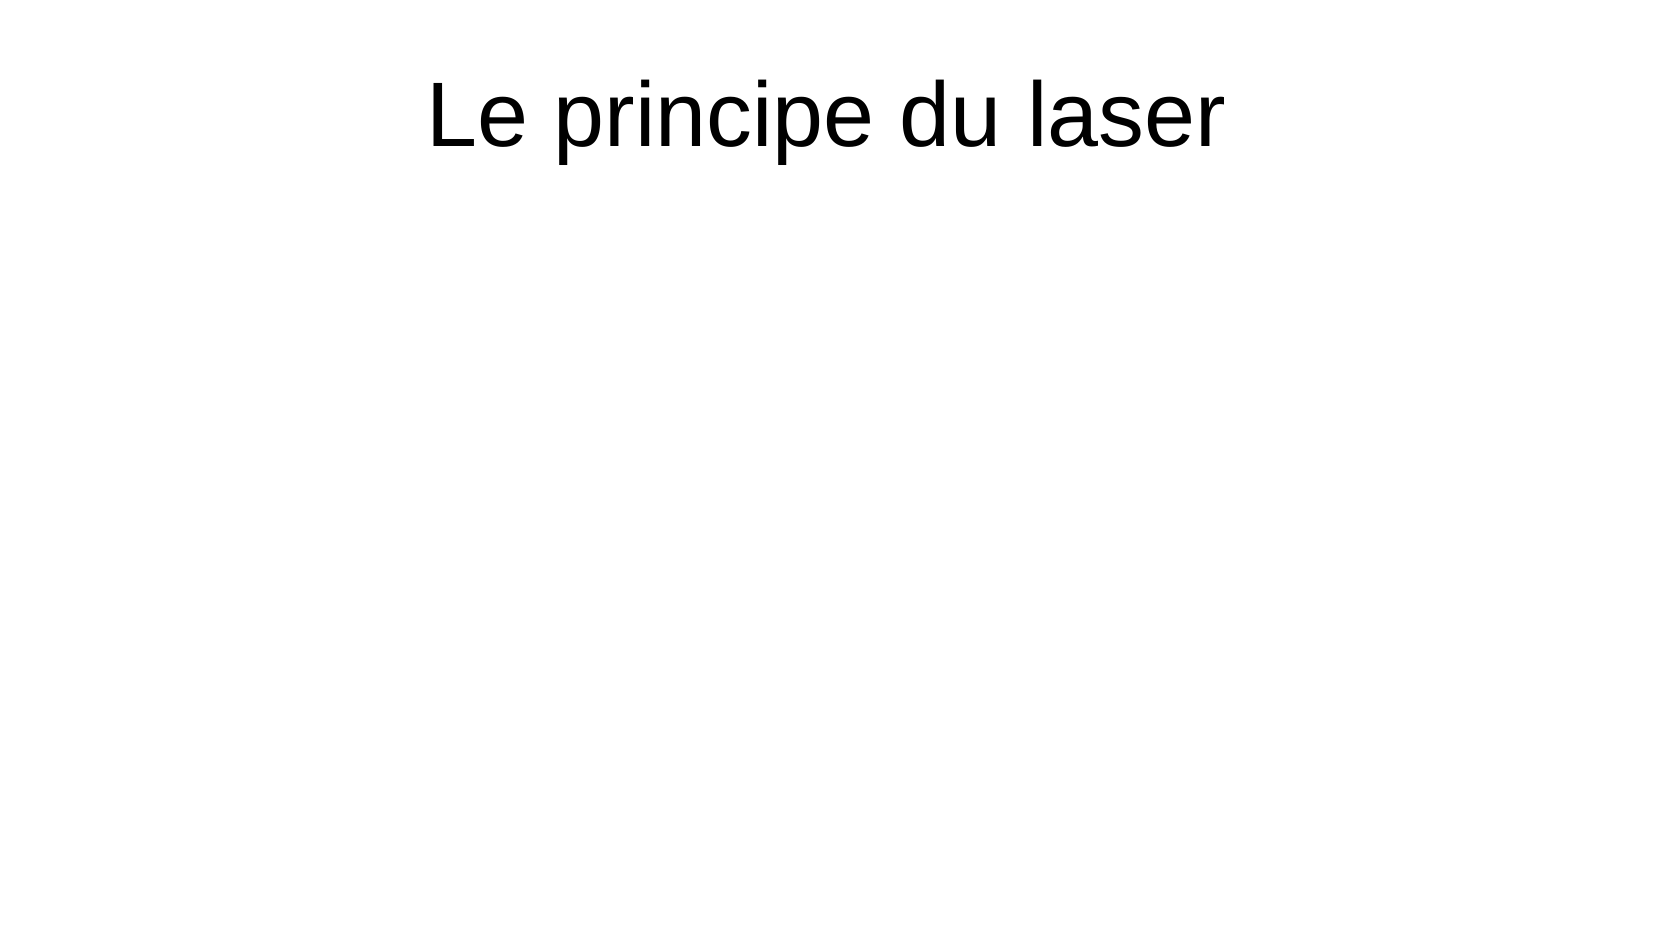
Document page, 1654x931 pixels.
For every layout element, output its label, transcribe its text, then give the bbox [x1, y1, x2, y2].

title Le principe du laser [82, 37, 1571, 193]
